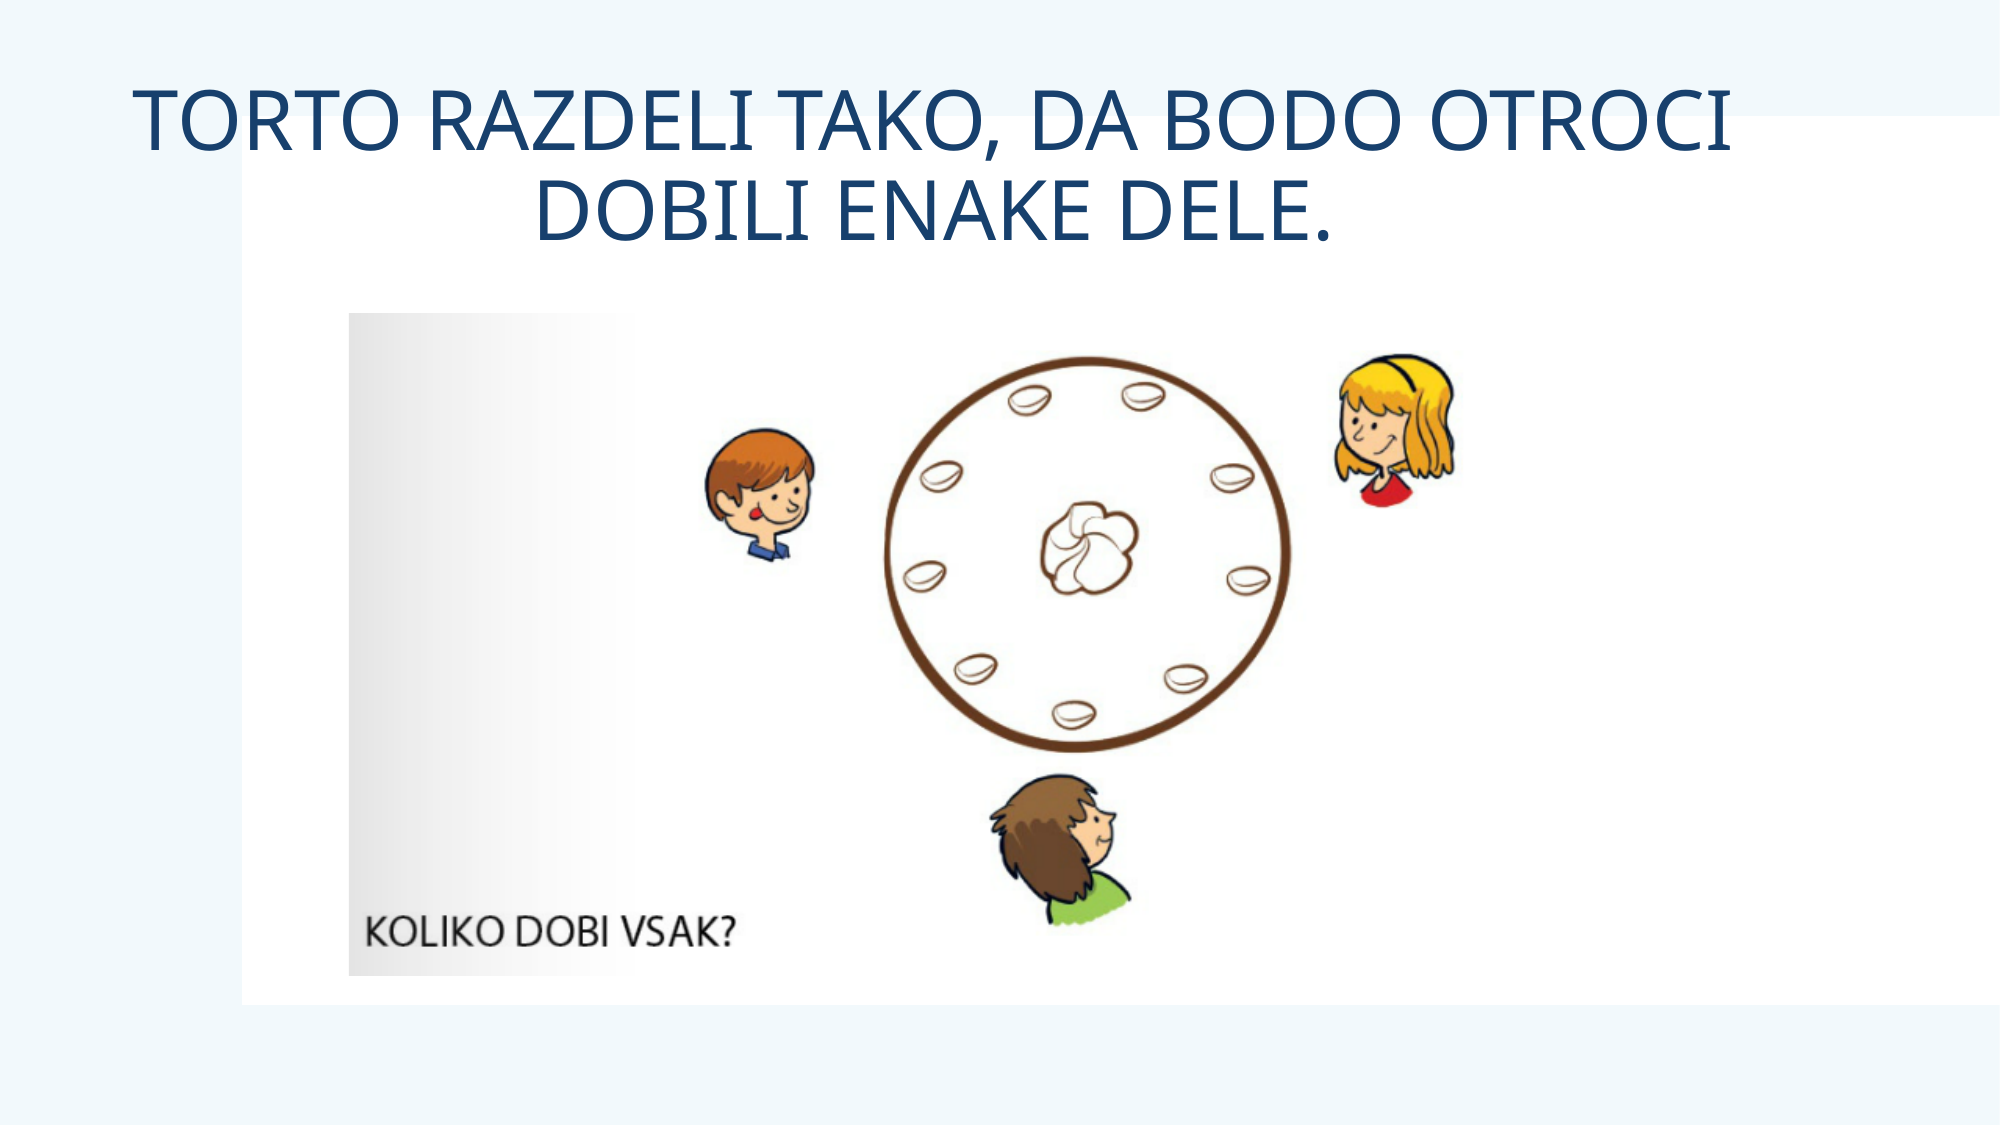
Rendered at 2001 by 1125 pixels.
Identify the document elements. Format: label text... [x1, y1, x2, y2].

picture [348, 313, 1519, 976]
title TORTO RAZDELI TAKO, DA BODO OTROCI DOBILI ENAKE DELE. [68, 59, 1799, 278]
